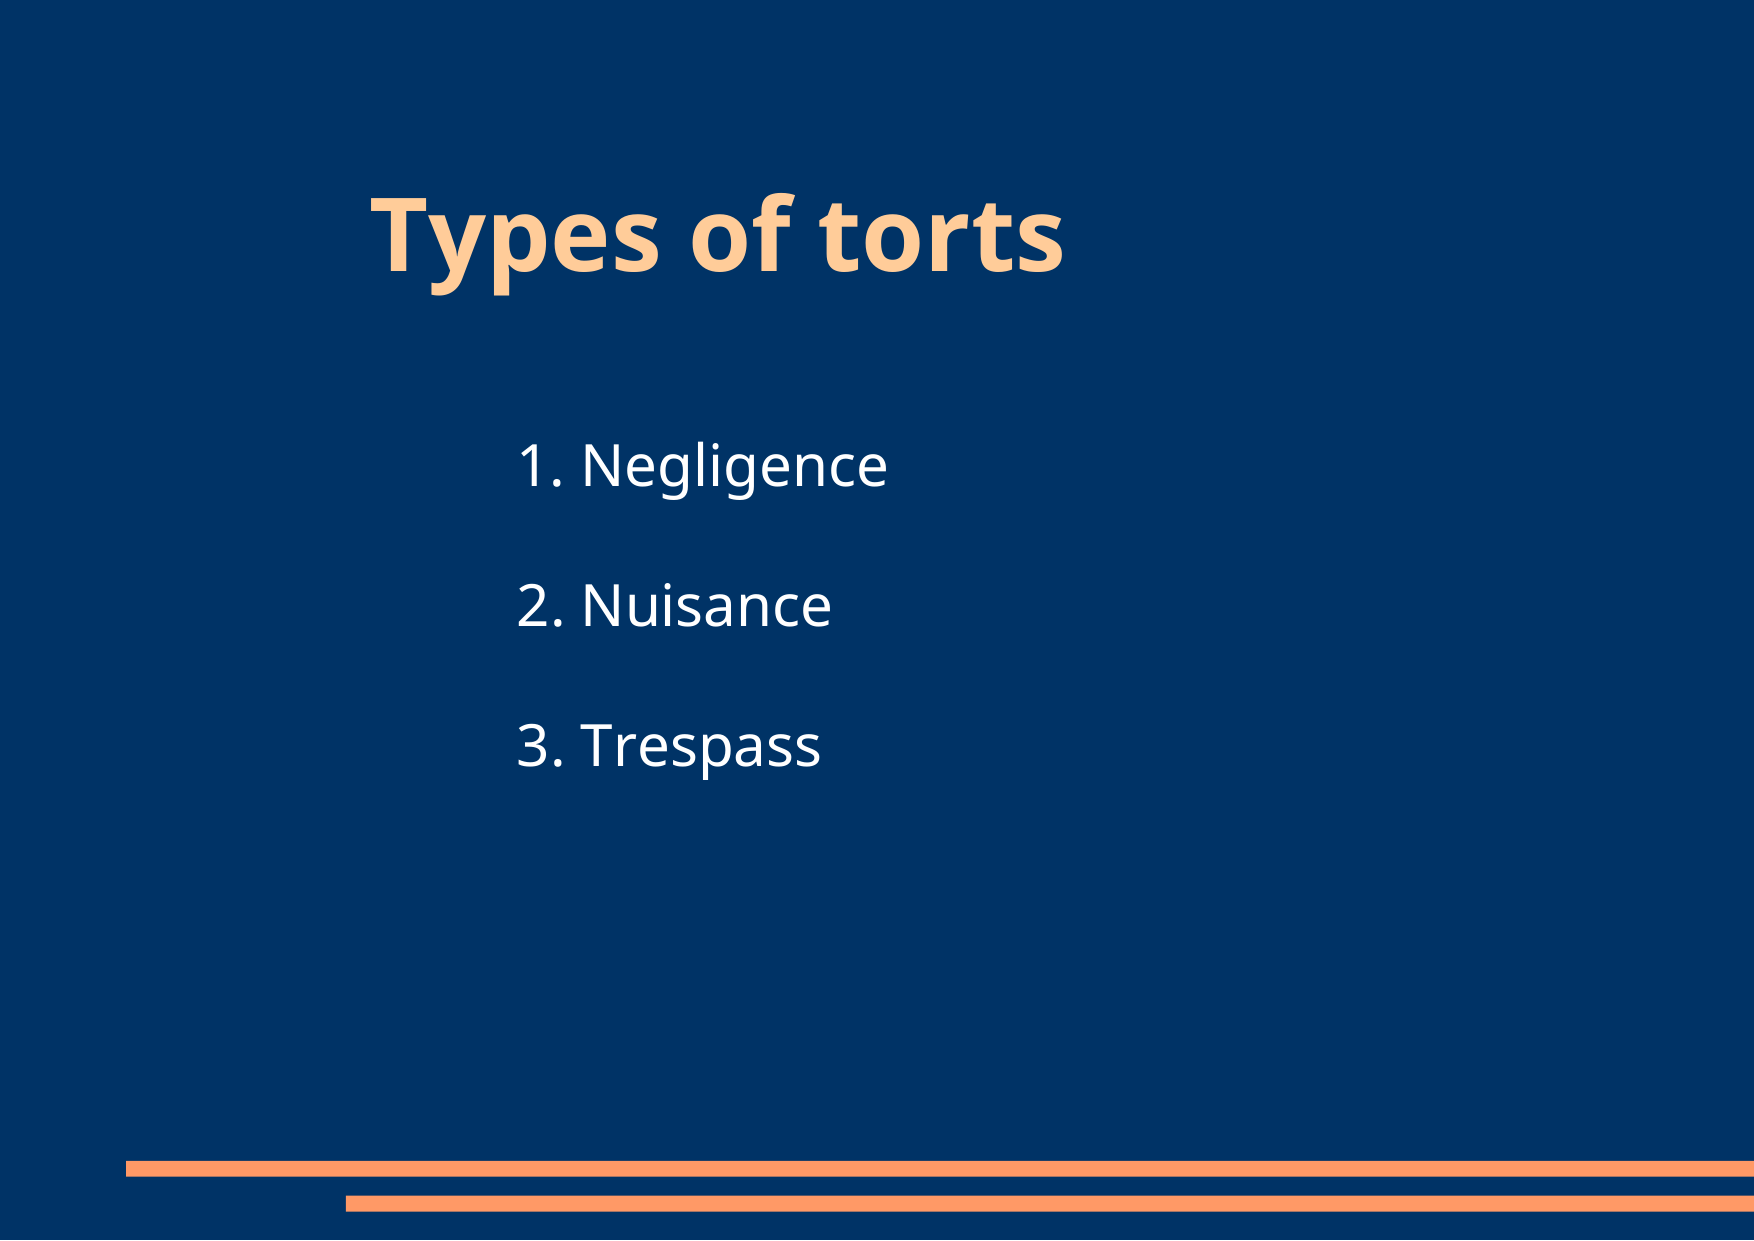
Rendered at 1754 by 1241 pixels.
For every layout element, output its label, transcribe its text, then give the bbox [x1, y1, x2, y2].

text_box 1. Negligence 2. Nuisance 3. Trespass [501, 413, 1341, 926]
title Types of torts [354, 59, 1193, 300]
